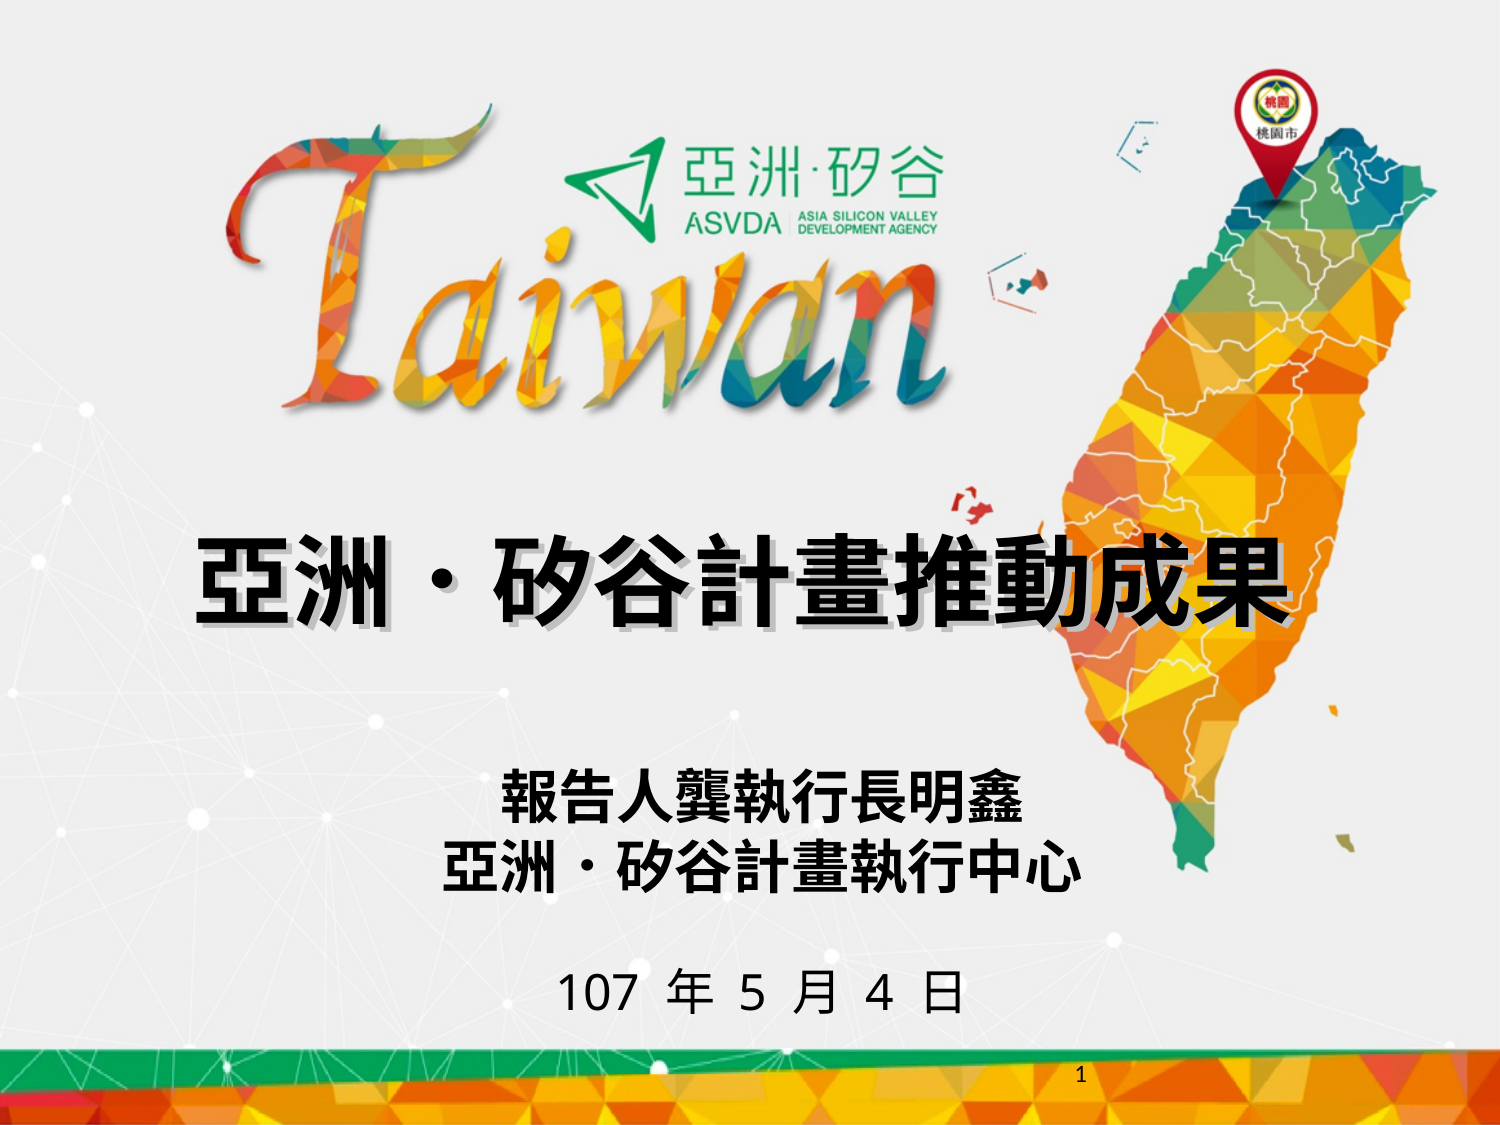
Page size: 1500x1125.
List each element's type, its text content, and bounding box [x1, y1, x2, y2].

text_box 亞洲．矽谷計畫推動成果 [157, 434, 1328, 648]
text_box 0 [1059, 1042, 1397, 1103]
text_box 報告人龔執行長明鑫 亞洲．矽谷計畫執行中心 107 年 5 月 4 日 [183, 753, 1341, 1028]
